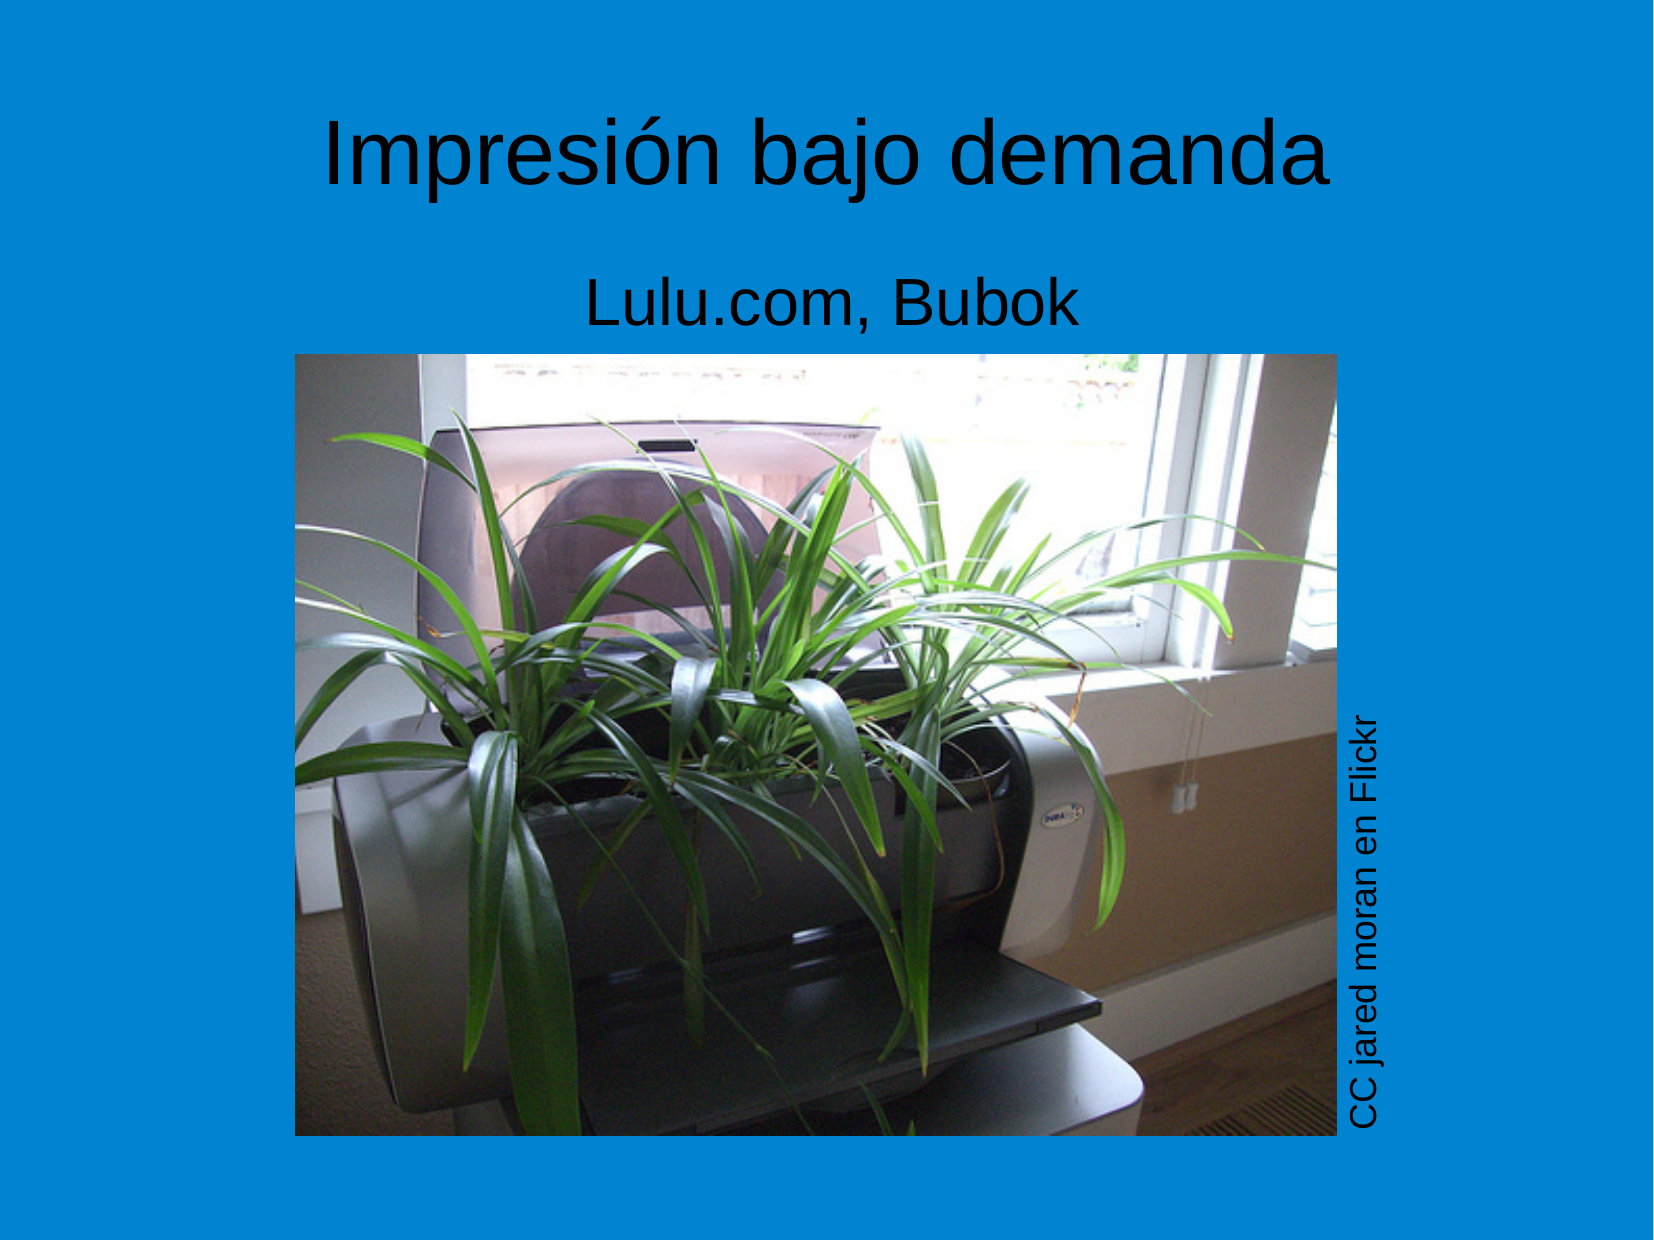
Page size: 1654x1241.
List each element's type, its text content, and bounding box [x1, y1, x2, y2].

title Impresión bajo demanda [82, 49, 1571, 257]
text_box CC jared moran en Flickr [1334, 700, 1392, 1146]
picture [295, 354, 1337, 1136]
subtitle Lulu.com, Bubok [88, 249, 1577, 355]
